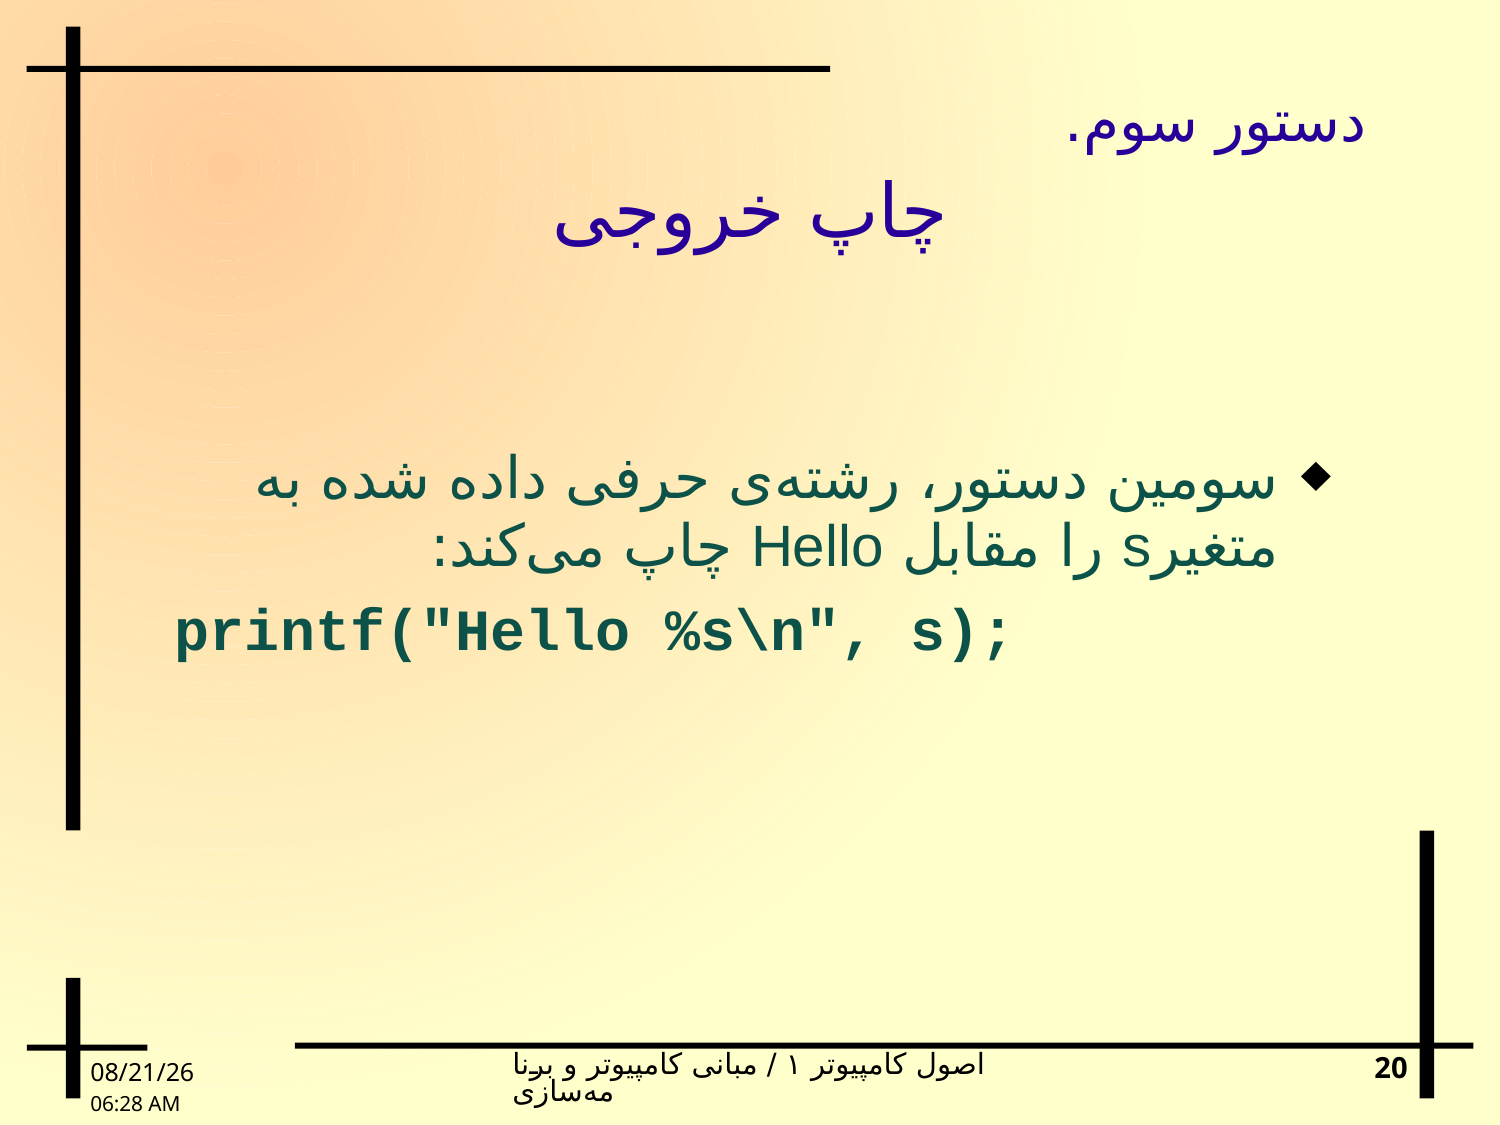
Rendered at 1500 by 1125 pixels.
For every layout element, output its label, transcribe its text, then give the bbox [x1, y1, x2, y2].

title دستور سوم. [201, 73, 1367, 170]
list سومین دستور، رشته‌ی حرفی داده شده به متغیرs را مقابل Hello چاپ می‌کند: printf("Hello %s\n", s); [122, 444, 1403, 904]
title چاپ خروجی [109, 150, 1391, 274]
